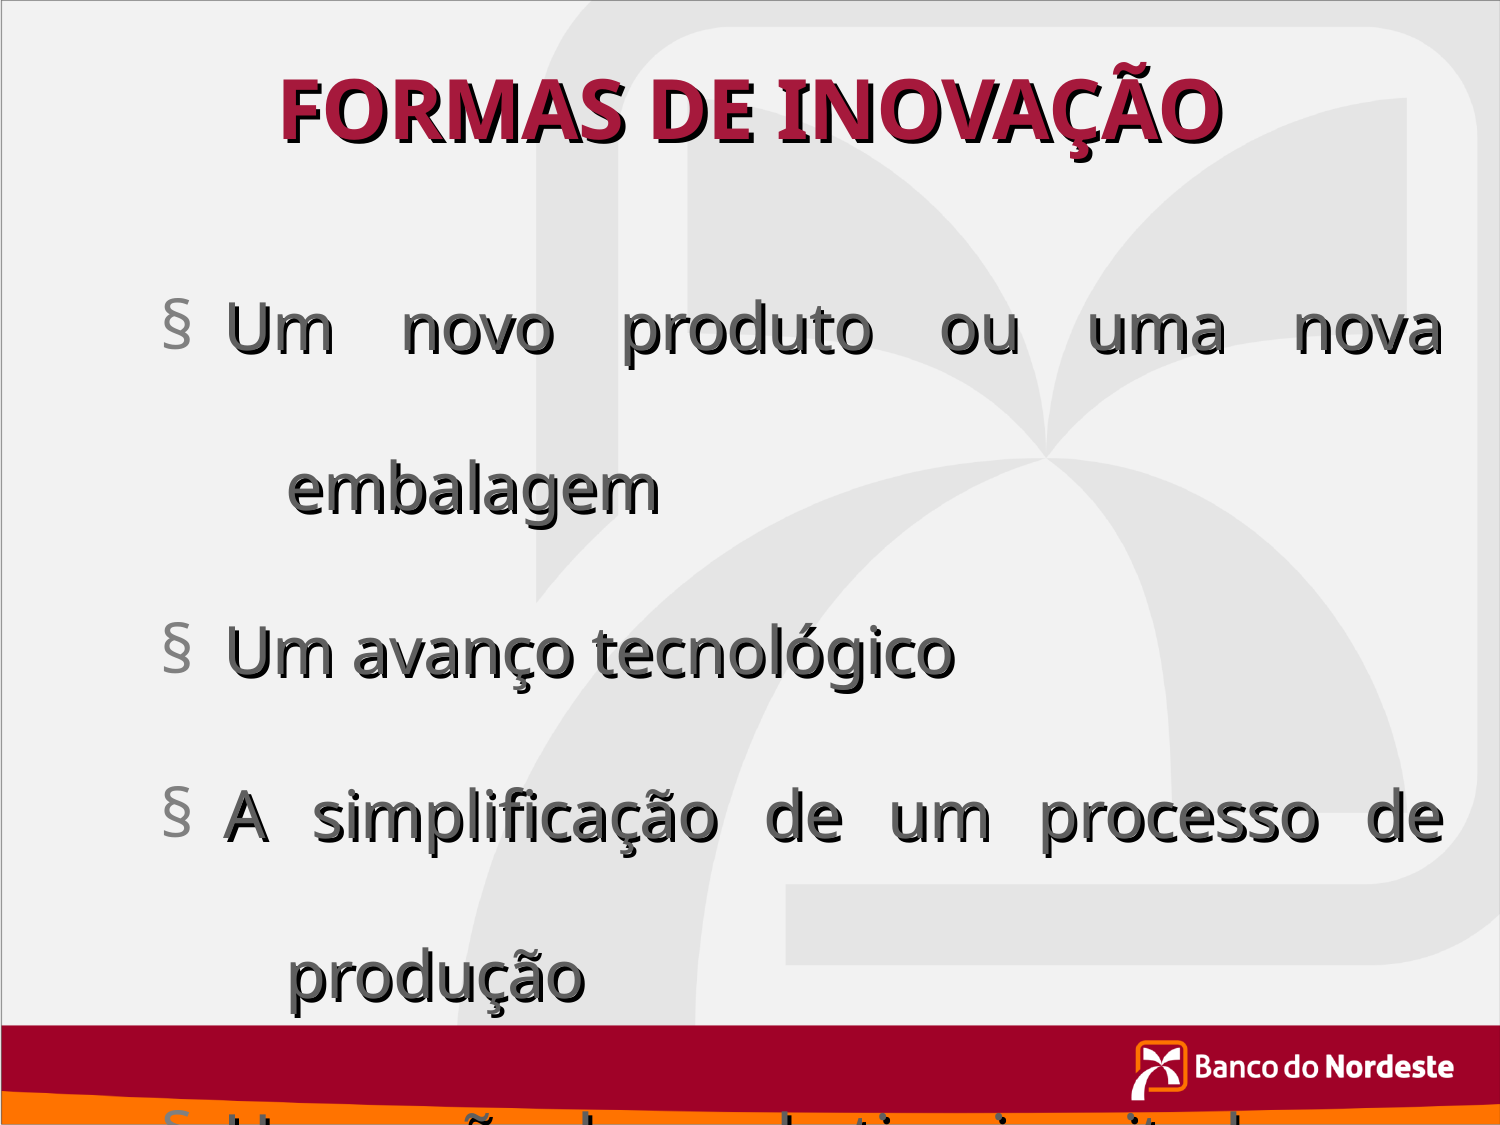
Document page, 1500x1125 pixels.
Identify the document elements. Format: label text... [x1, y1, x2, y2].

text_box FORMAS DE INOVAÇÃO [0, 75, 1500, 161]
text_box Um novo produto ou uma nova embalagem Um avanço tecnológico A simplificação de um processo de produção Uma ação de marketing inusitada [0, 196, 1500, 863]
